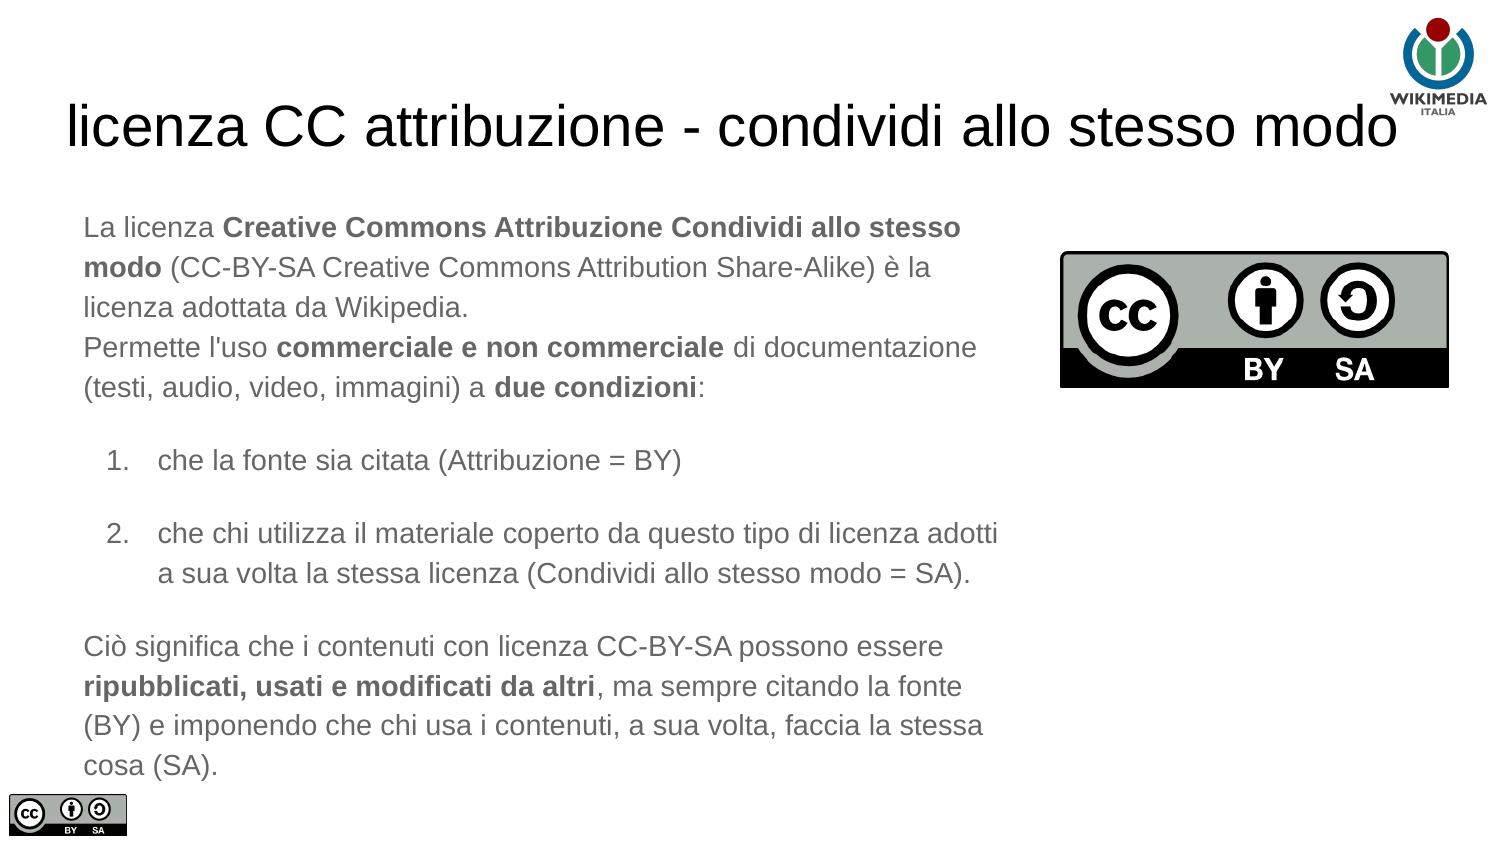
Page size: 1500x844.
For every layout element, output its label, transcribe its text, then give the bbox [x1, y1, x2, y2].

list La licenza Creative Commons Attribuzione Condividi allo stesso modo (CC-BY-SA Creative Commons Attribution Share-Alike) è la licenza adottata da Wikipedia. Permette l'uso commerciale e non commerciale di documentazione (testi, audio, video, immagini) a due condizioni: che la fonte sia citata (Attribuzione = BY) che chi utilizza il materiale coperto da questo tipo di licenza adotti a sua volta la stessa licenza (Condividi allo stesso modo = SA). Ciò significa che i contenuti con licenza CC-BY-SA possono essere ripubblicati, usati e modificati da altri, ma sempre citando la fonte (BY) e imponendo che chi usa i contenuti, a sua volta, faccia la stessa cosa (SA). [68, 188, 1024, 799]
picture [1060, 251, 1449, 388]
picture [1389, 17, 1488, 116]
picture [9, 794, 127, 836]
title licenza CC attribuzione - condividi allo stesso modo [51, 72, 1484, 165]
